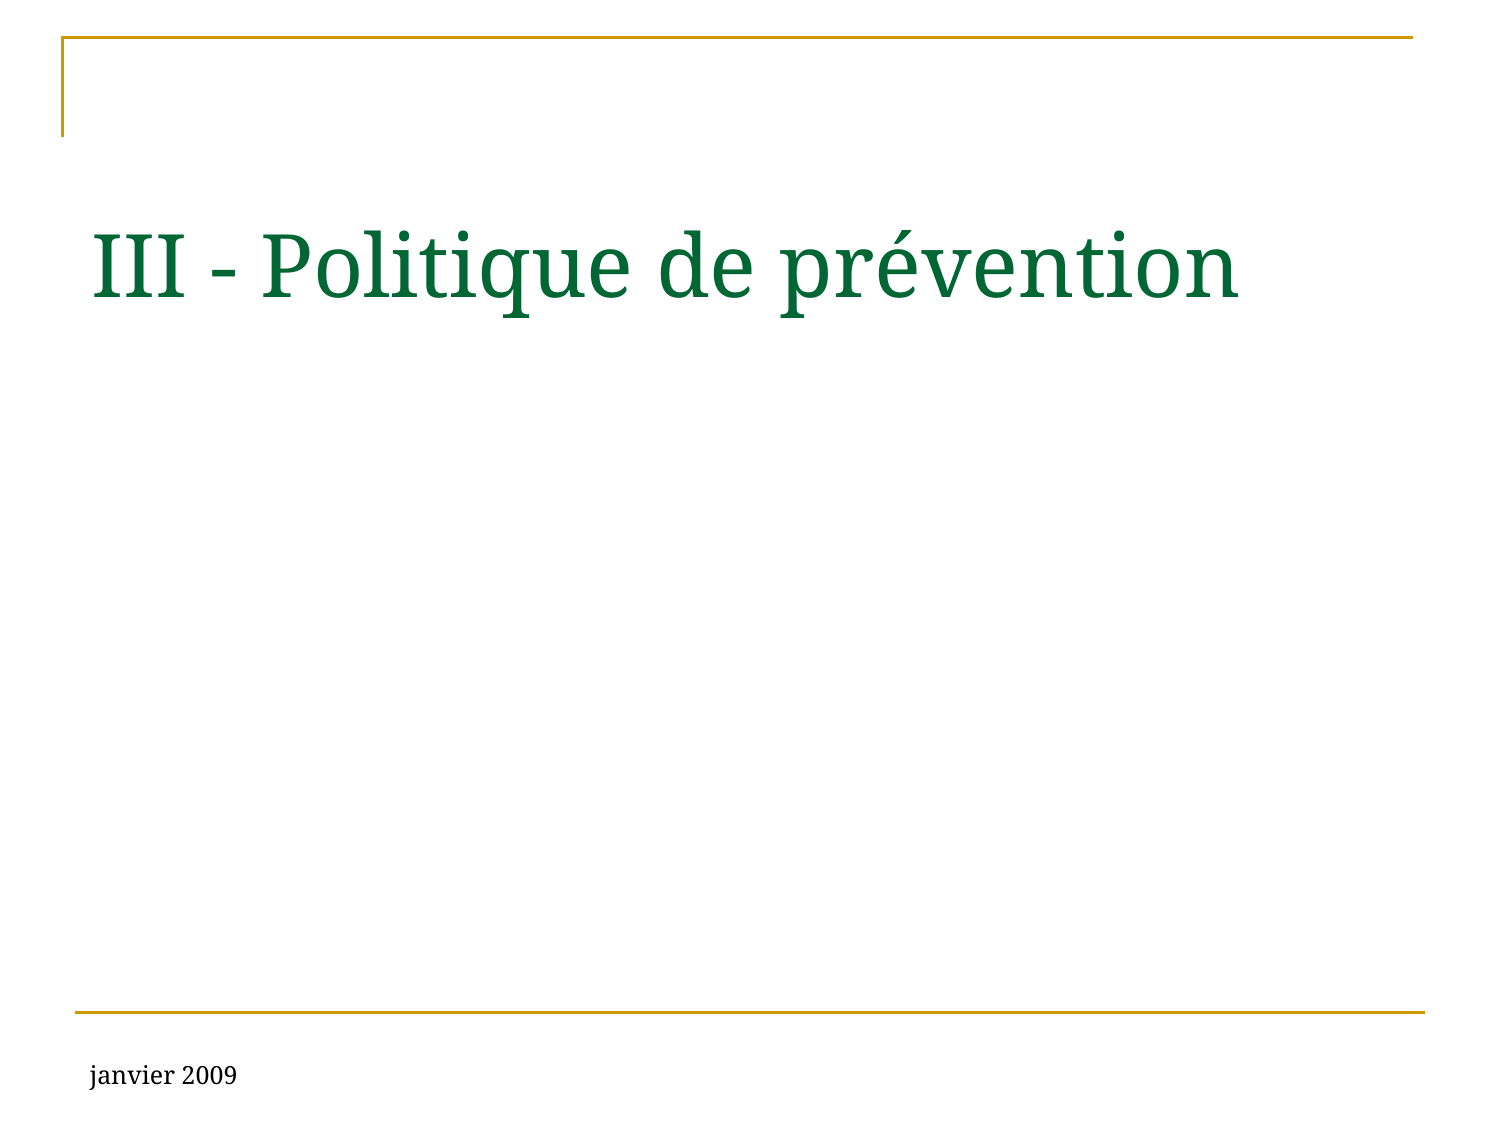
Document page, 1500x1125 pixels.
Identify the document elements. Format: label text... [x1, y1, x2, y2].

title III - Politique de prévention [76, 196, 1427, 384]
